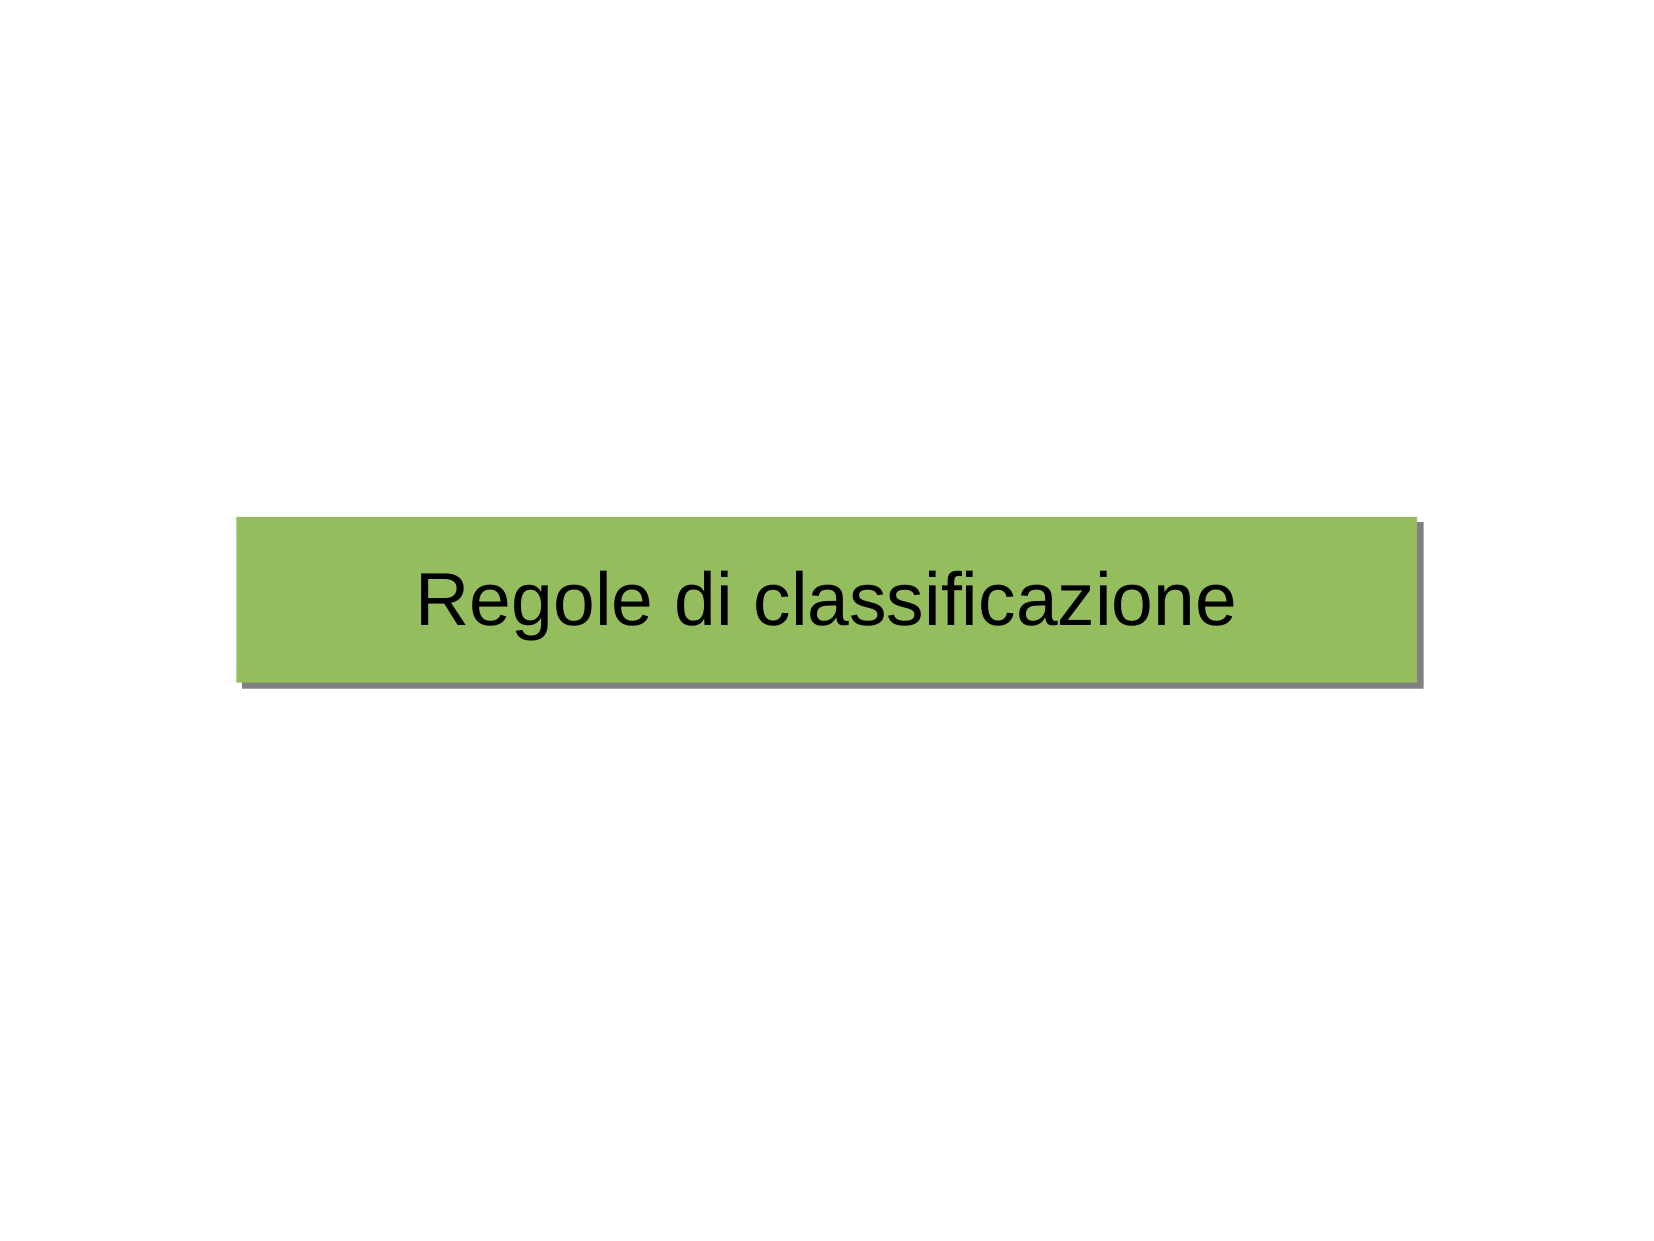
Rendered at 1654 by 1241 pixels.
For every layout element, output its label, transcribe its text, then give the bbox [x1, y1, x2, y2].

text_box Regole di classificazione [236, 516, 1418, 683]
